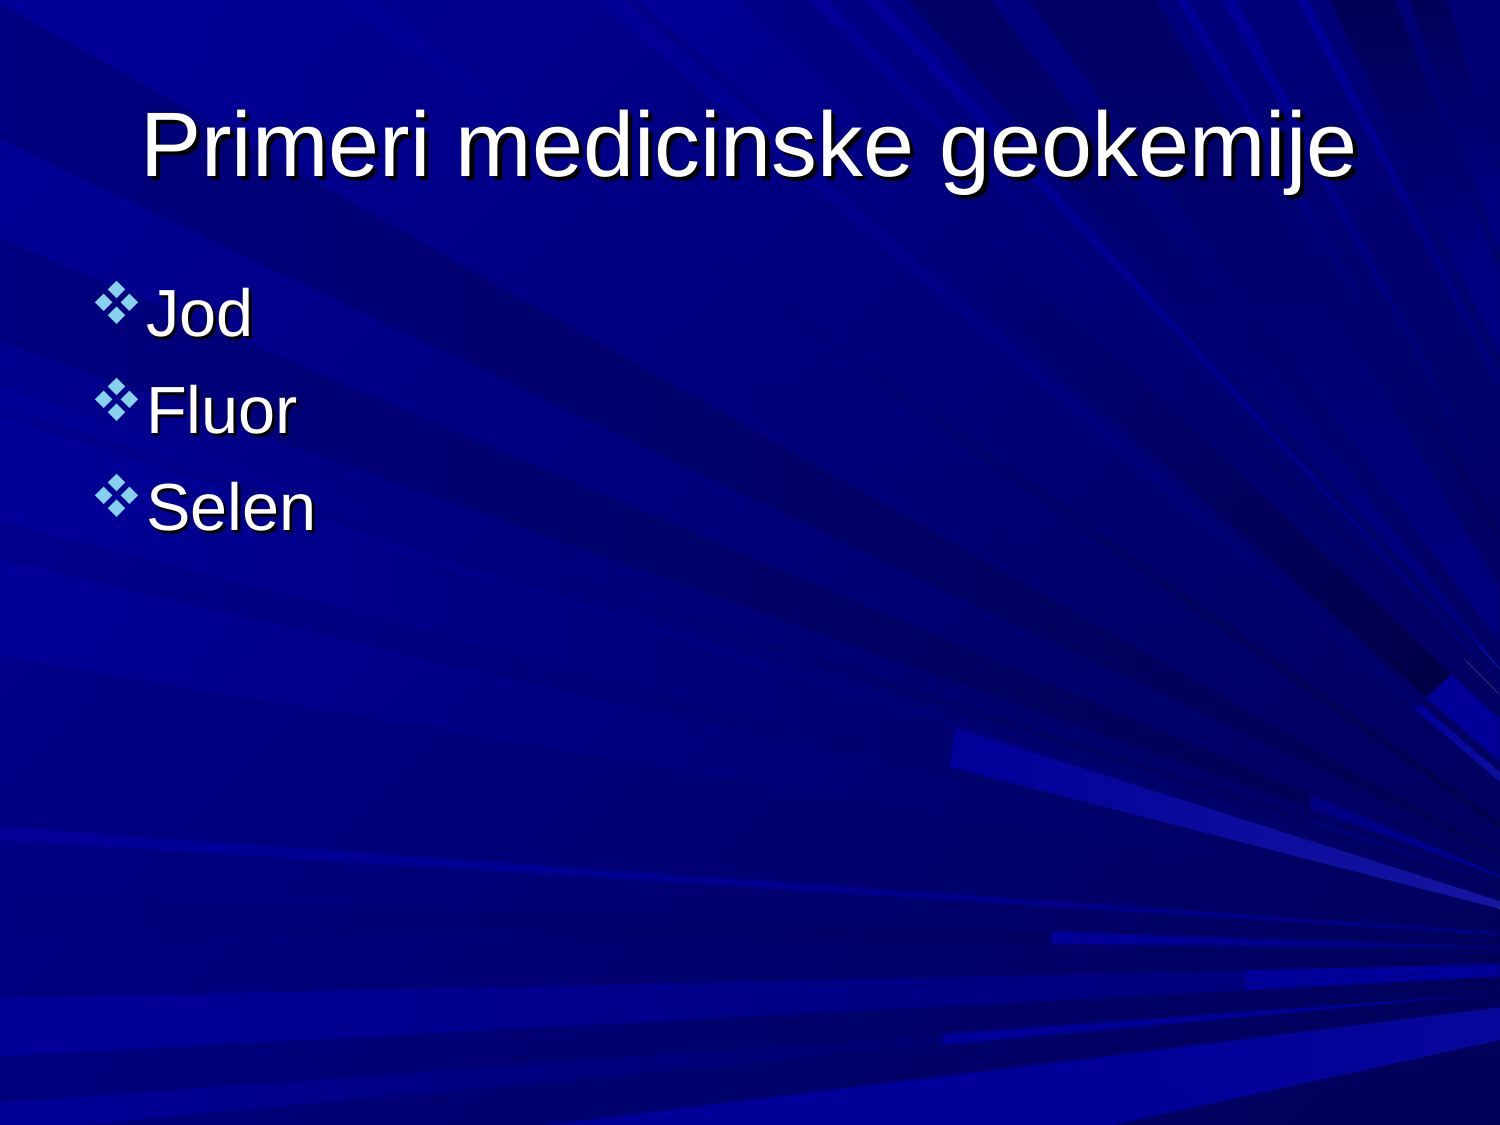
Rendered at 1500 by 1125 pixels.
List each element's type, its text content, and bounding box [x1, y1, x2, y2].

list Jod Fluor Selen [75, 262, 1426, 1006]
title Primeri medicinske geokemije [75, 45, 1426, 234]
